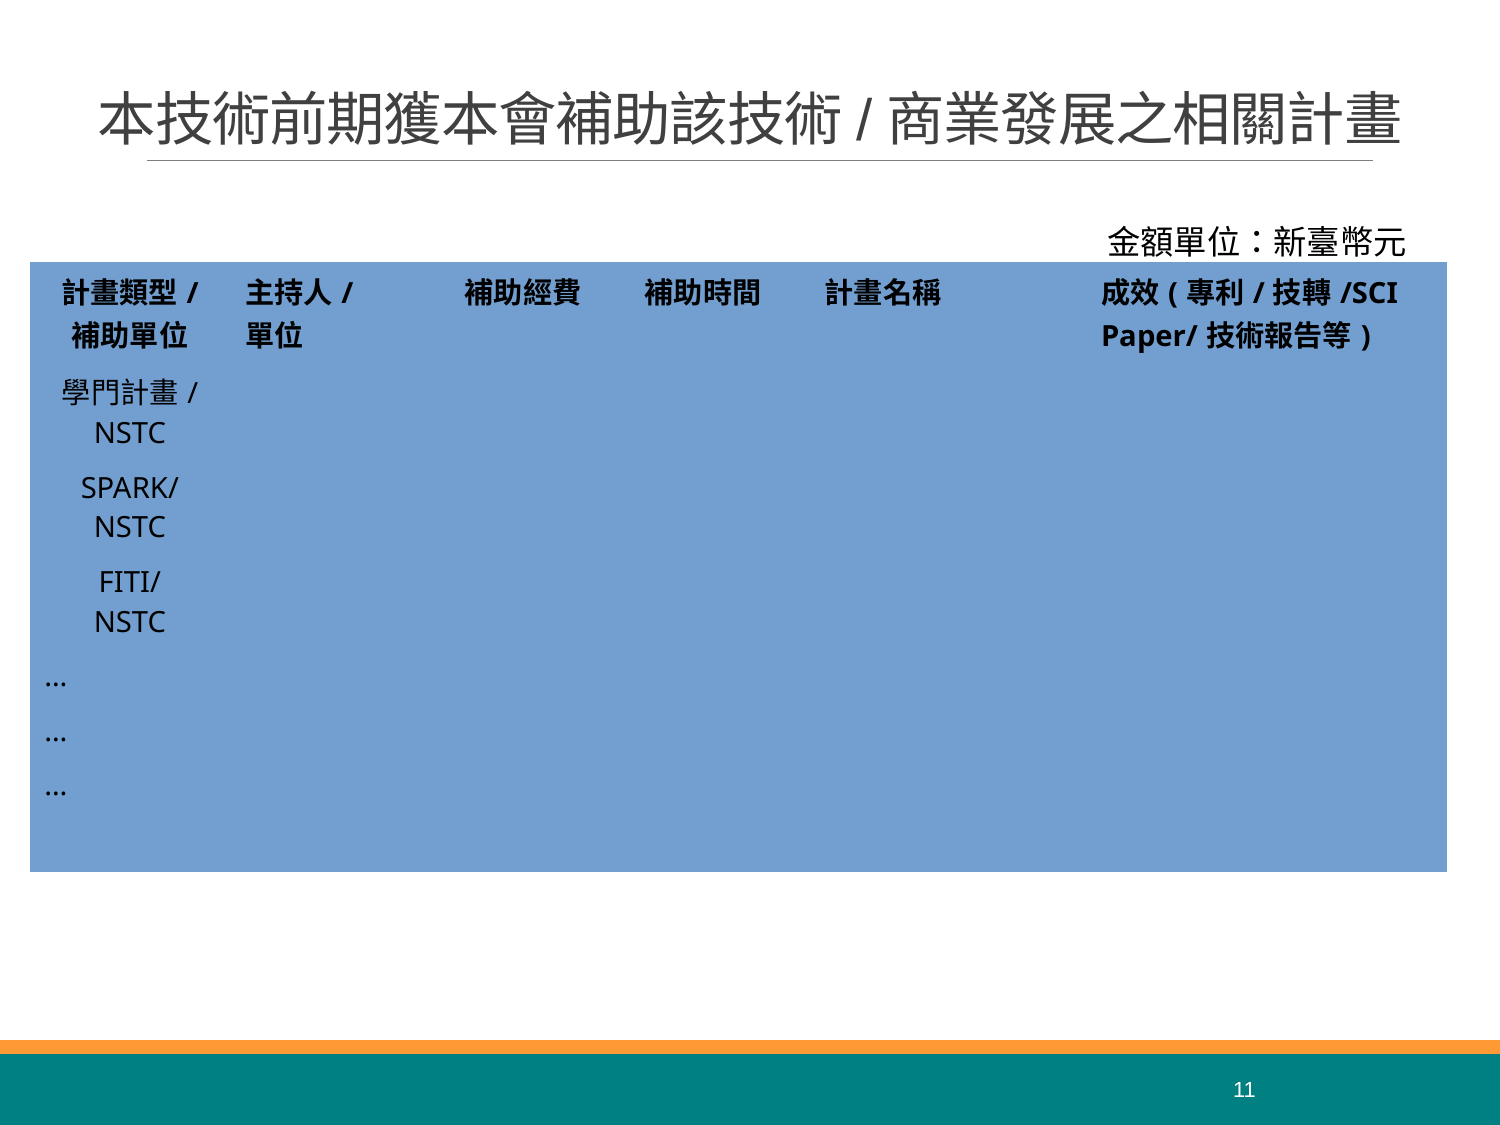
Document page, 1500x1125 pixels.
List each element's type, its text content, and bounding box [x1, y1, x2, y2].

table_cell [1086, 554, 1447, 648]
table_cell [810, 362, 1086, 459]
table_cell [450, 703, 630, 757]
table_header 補助時間 [630, 262, 810, 362]
table_cell … [30, 703, 230, 757]
table_cell 學門計畫/ NSTC [30, 362, 230, 459]
table_cell [1086, 648, 1447, 703]
title 本技術前期獲本會補助該技術/商業發展之相關計畫 [29, 0, 1471, 160]
table_header 計畫類型/ 補助單位 [30, 262, 230, 362]
table_cell [1086, 362, 1447, 459]
table_header 補助經費 [450, 262, 630, 362]
table_header 成效(專利/技轉/SCI Paper/技術報告等) [1086, 262, 1447, 362]
table_cell FITI/ NSTC [30, 554, 230, 648]
table_cell [810, 459, 1086, 554]
table_cell [30, 812, 230, 872]
text_box [1218, 1059, 1380, 1120]
table_cell [1086, 757, 1447, 812]
table_cell [630, 648, 810, 703]
table_header 計畫名稱 [810, 262, 1086, 362]
table_cell [810, 554, 1086, 648]
table_cell [230, 648, 450, 703]
table_cell [450, 362, 630, 459]
table_cell … [30, 757, 230, 812]
table_cell [630, 362, 810, 459]
table_cell [810, 703, 1086, 757]
table_header 主持人/ 單位 [230, 262, 450, 362]
table_cell [810, 812, 1086, 872]
table_cell [230, 703, 450, 757]
table_cell [230, 812, 450, 872]
table_cell [230, 362, 450, 459]
table_cell [630, 703, 810, 757]
table_cell [630, 459, 810, 554]
table_cell [450, 554, 630, 648]
table_cell [450, 648, 630, 703]
table_cell [810, 648, 1086, 703]
table_cell [630, 757, 810, 812]
table_cell [810, 757, 1086, 812]
table_cell [1086, 459, 1447, 554]
table_cell [230, 554, 450, 648]
table_cell [1086, 812, 1447, 872]
table_cell [450, 459, 630, 554]
table_cell SPARK/ NSTC [30, 459, 230, 554]
table_cell [630, 812, 810, 872]
table_cell [230, 757, 450, 812]
table_cell [1086, 703, 1447, 757]
table_cell [450, 757, 630, 812]
table_cell [230, 459, 450, 554]
text_box 金額單位：新臺幣元 [1093, 208, 1422, 262]
table_cell … [30, 648, 230, 703]
table_cell [450, 812, 630, 872]
table_cell [630, 554, 810, 648]
